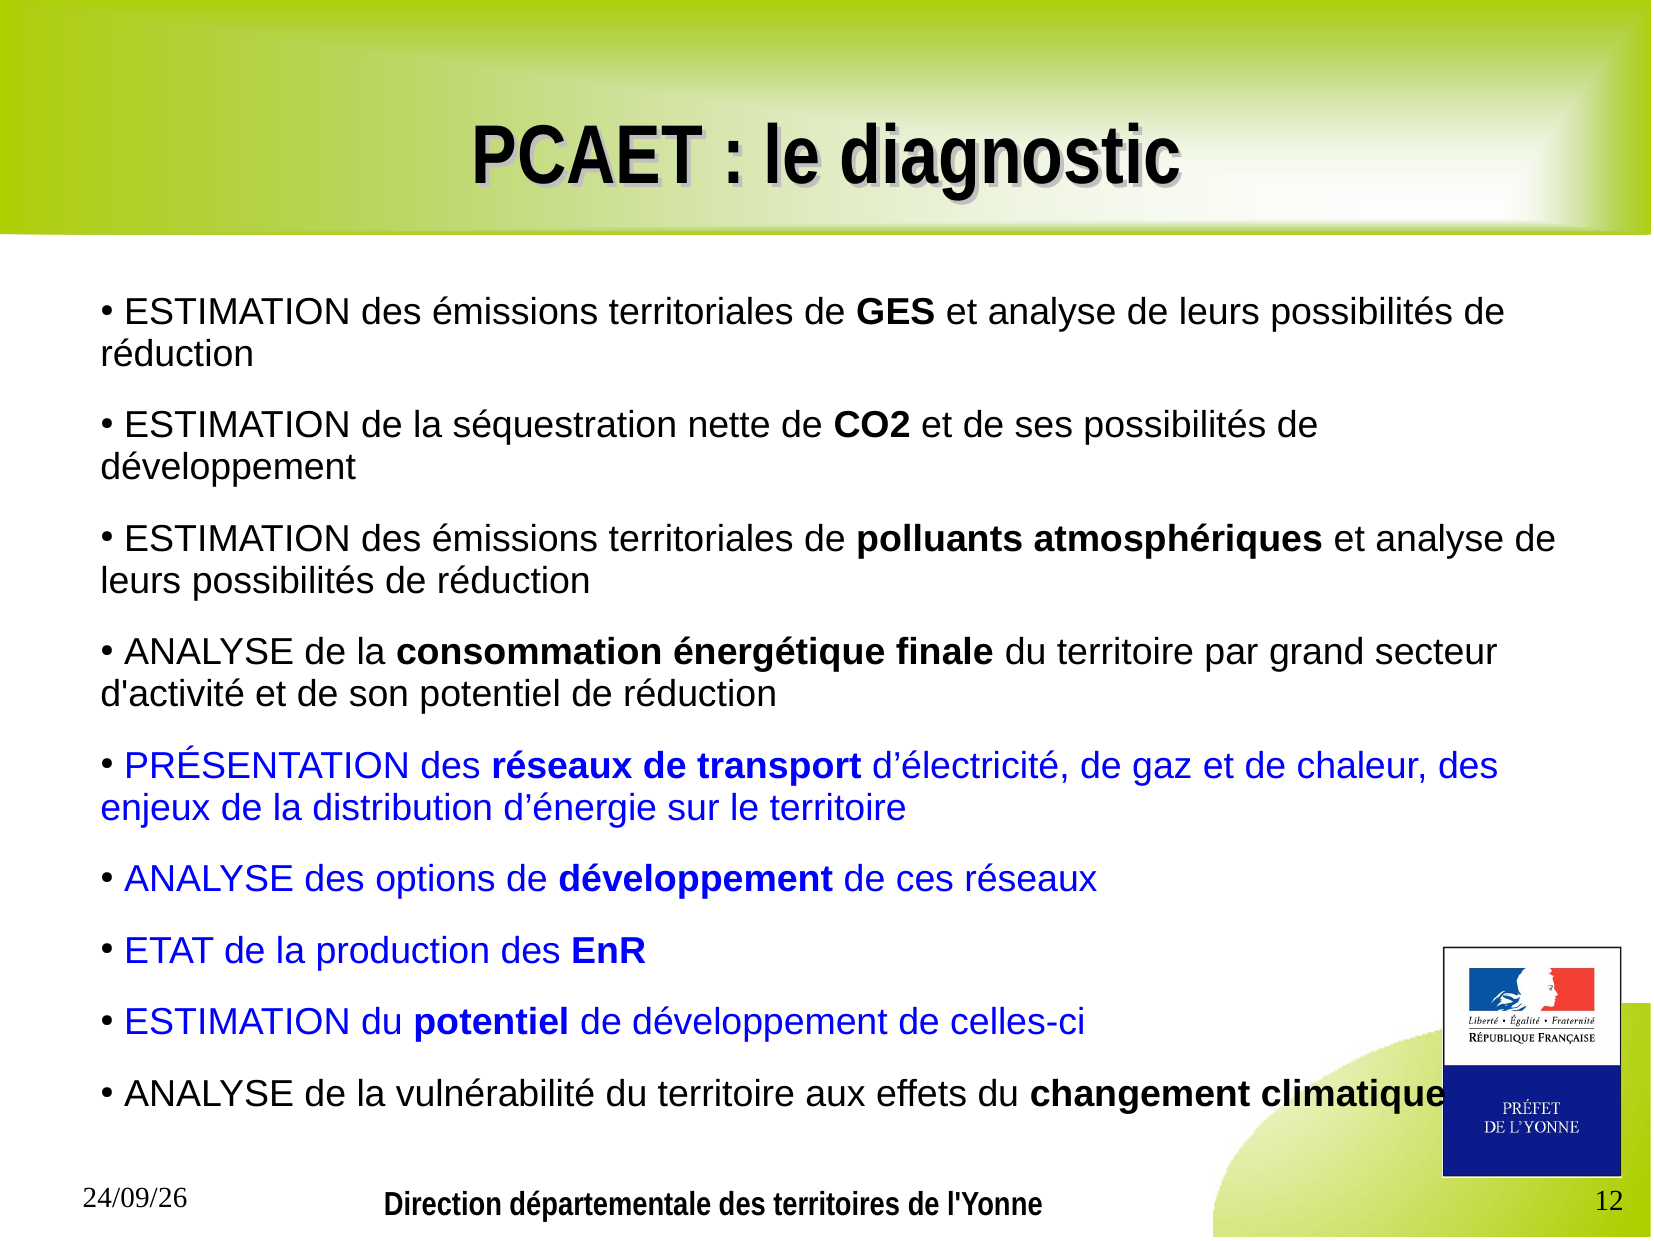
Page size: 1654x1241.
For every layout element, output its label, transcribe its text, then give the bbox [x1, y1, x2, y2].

list ESTIMATION des émissions territoriales de GES et analyse de leurs possibilités de réduction ESTIMATION de la séquestration nette de CO2 et de ses possibilités de développement ESTIMATION des émissions territoriales de polluants atmosphériques et analyse de leurs possibilités de réduction ANALYSE de la consommation énergétique finale du territoire par grand secteur d'activité et de son potentiel de réduction PRÉSENTATION des réseaux de transport d’électricité, de gaz et de chaleur, des enjeux de la distribution d’énergie sur le territoire ANALYSE des options de développement de ces réseaux ETAT de la production des EnR ESTIMATION du potentiel de développement de celles-ci ANALYSE de la vulnérabilité du territoire aux effets du changement climatique [82, 290, 1571, 1126]
title PCAET : le diagnostic [82, 49, 1571, 257]
